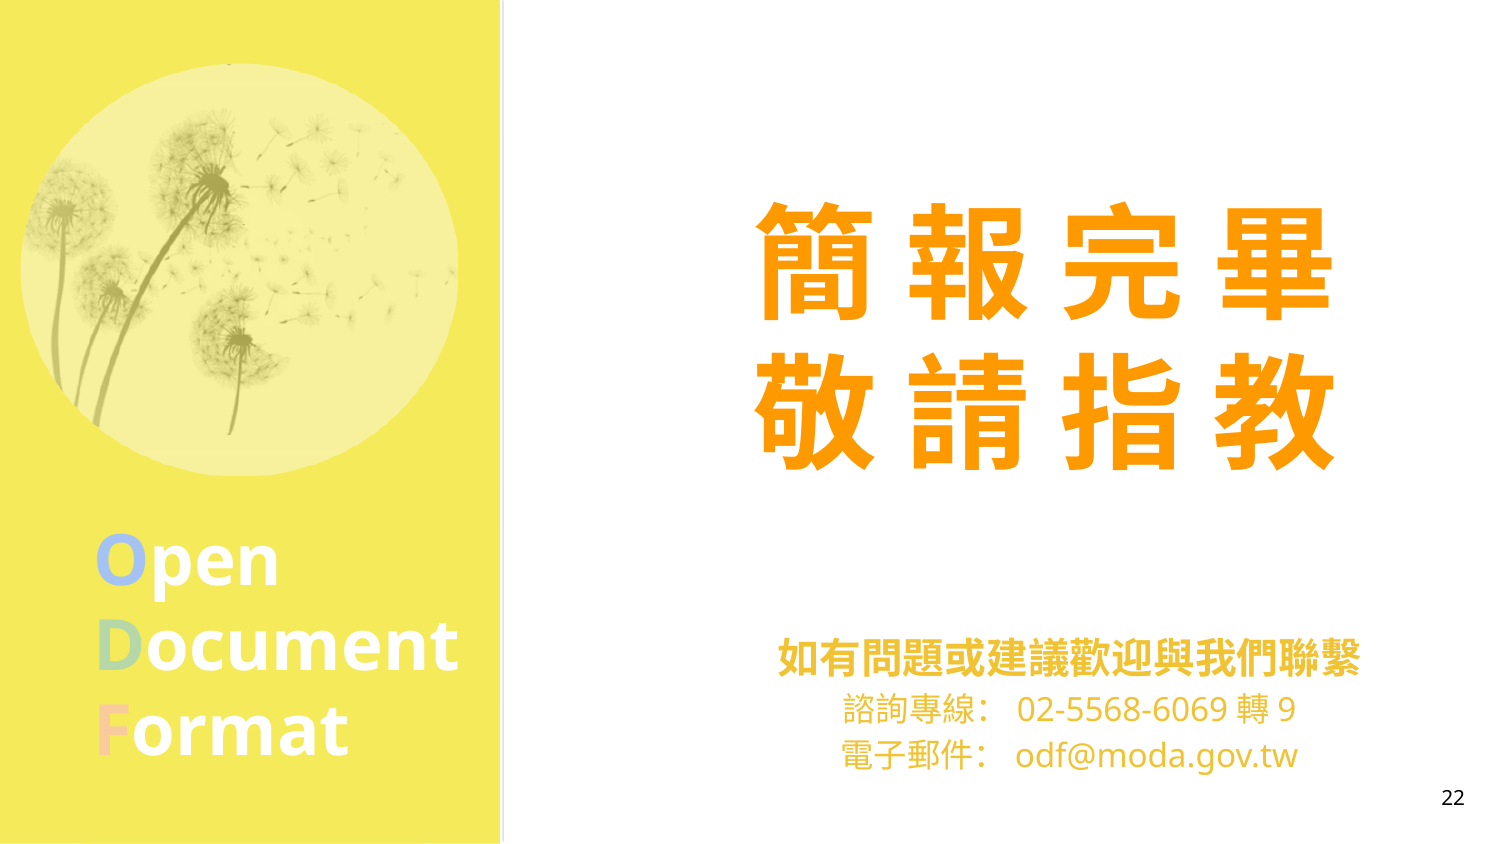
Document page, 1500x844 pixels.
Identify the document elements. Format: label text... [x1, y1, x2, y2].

slide_number <編號> [1389, 764, 1480, 830]
text_box 如有問題或建議歡迎與我們聯繫 諮詢專線：02-5568-6069轉9 電子郵件：odf@moda.gov.tw [759, 609, 1380, 789]
text_box Open Document Format [78, 499, 611, 785]
text_box 簡 報 完 畢 敬 請 指 教 [536, 170, 1500, 501]
text_box [6, 0, 497, 844]
